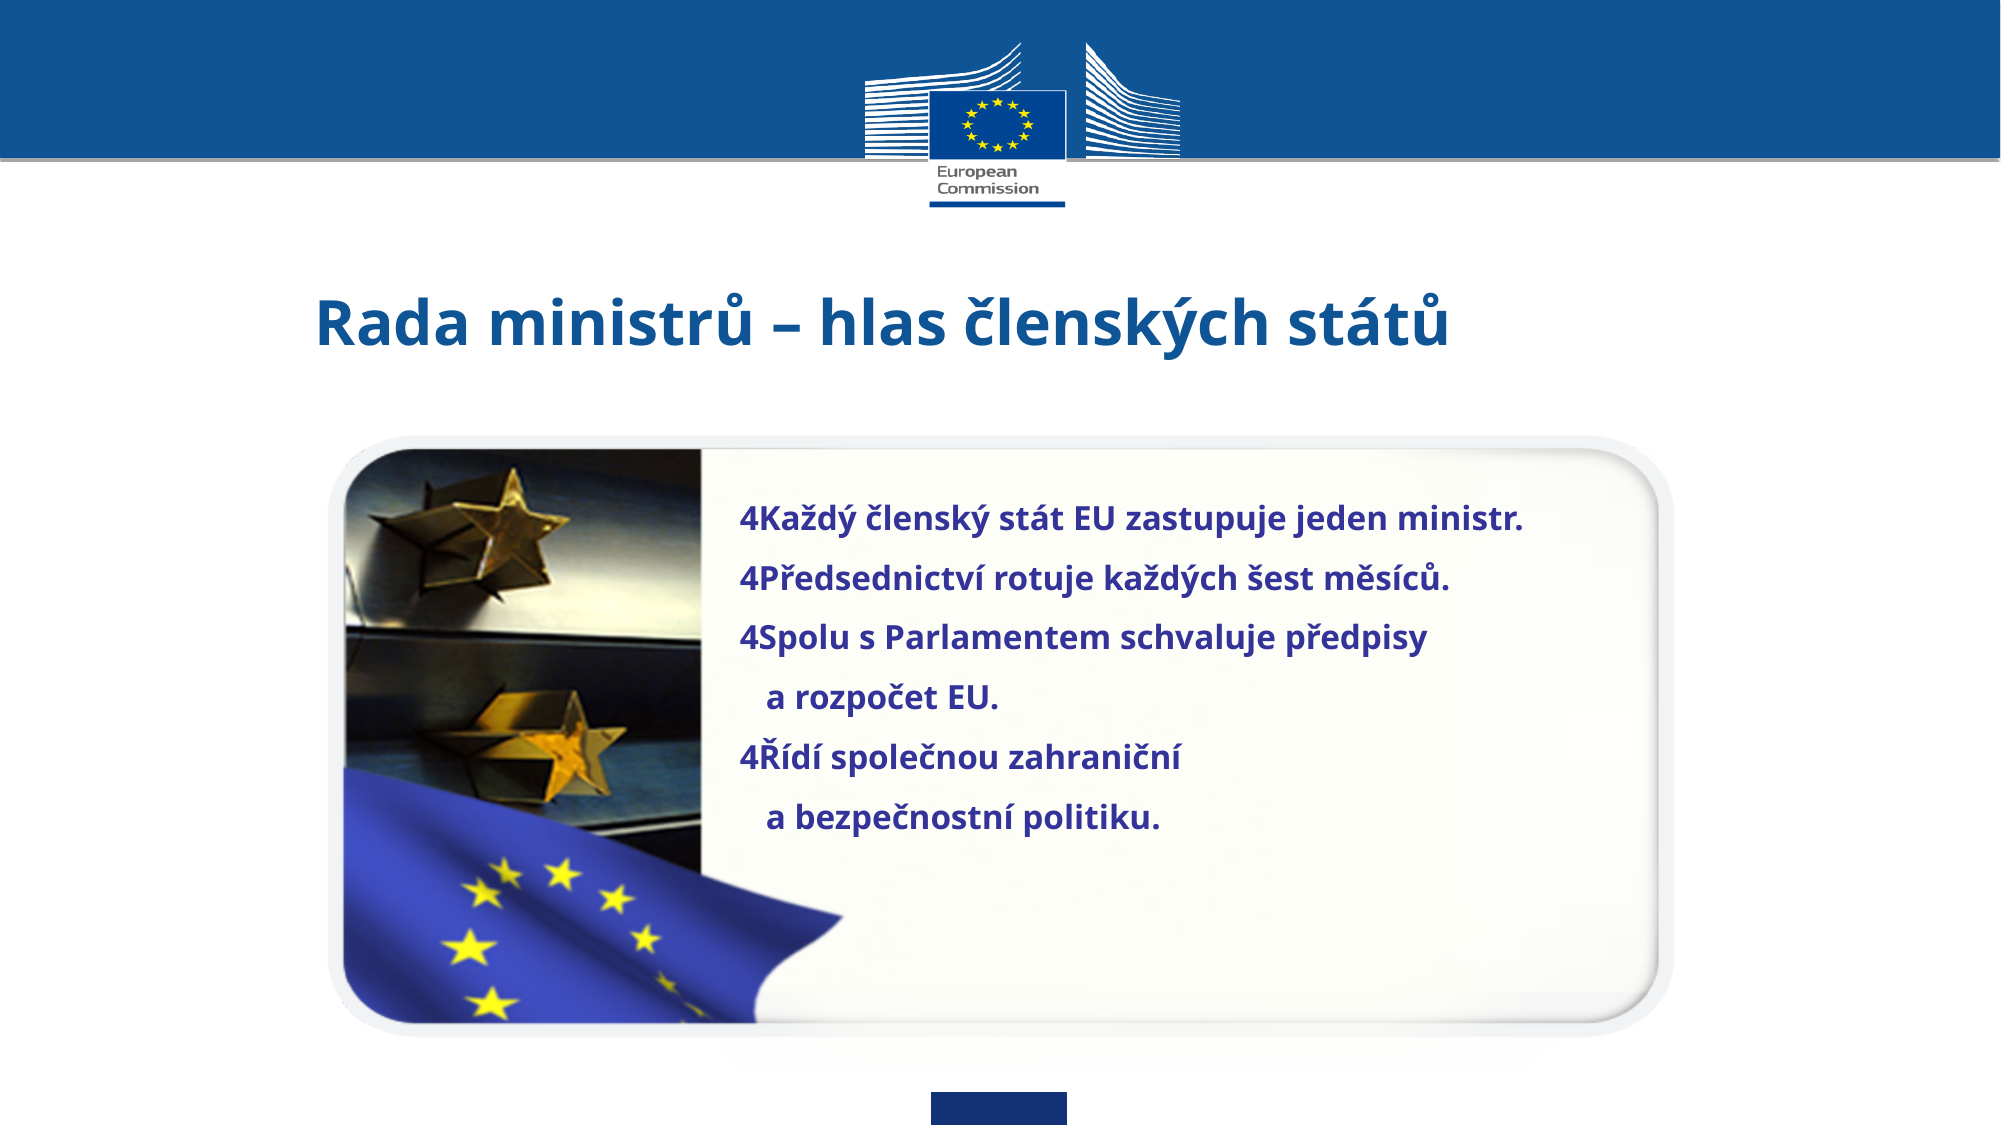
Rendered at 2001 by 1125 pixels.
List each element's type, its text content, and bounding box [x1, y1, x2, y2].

text_box Rada ministrů – hlas členských států [299, 243, 1650, 398]
picture [300, 407, 1709, 1071]
text_box 4Každý členský stát EU zastupuje jeden ministr. 4Předsednictví rotuje každých šest měsíců. 4Spolu s Parlamentem schvaluje předpisy a rozpočet EU. 4Řídí společnou zahraniční a bezpečnostní politiku. [725, 296, 1732, 1017]
